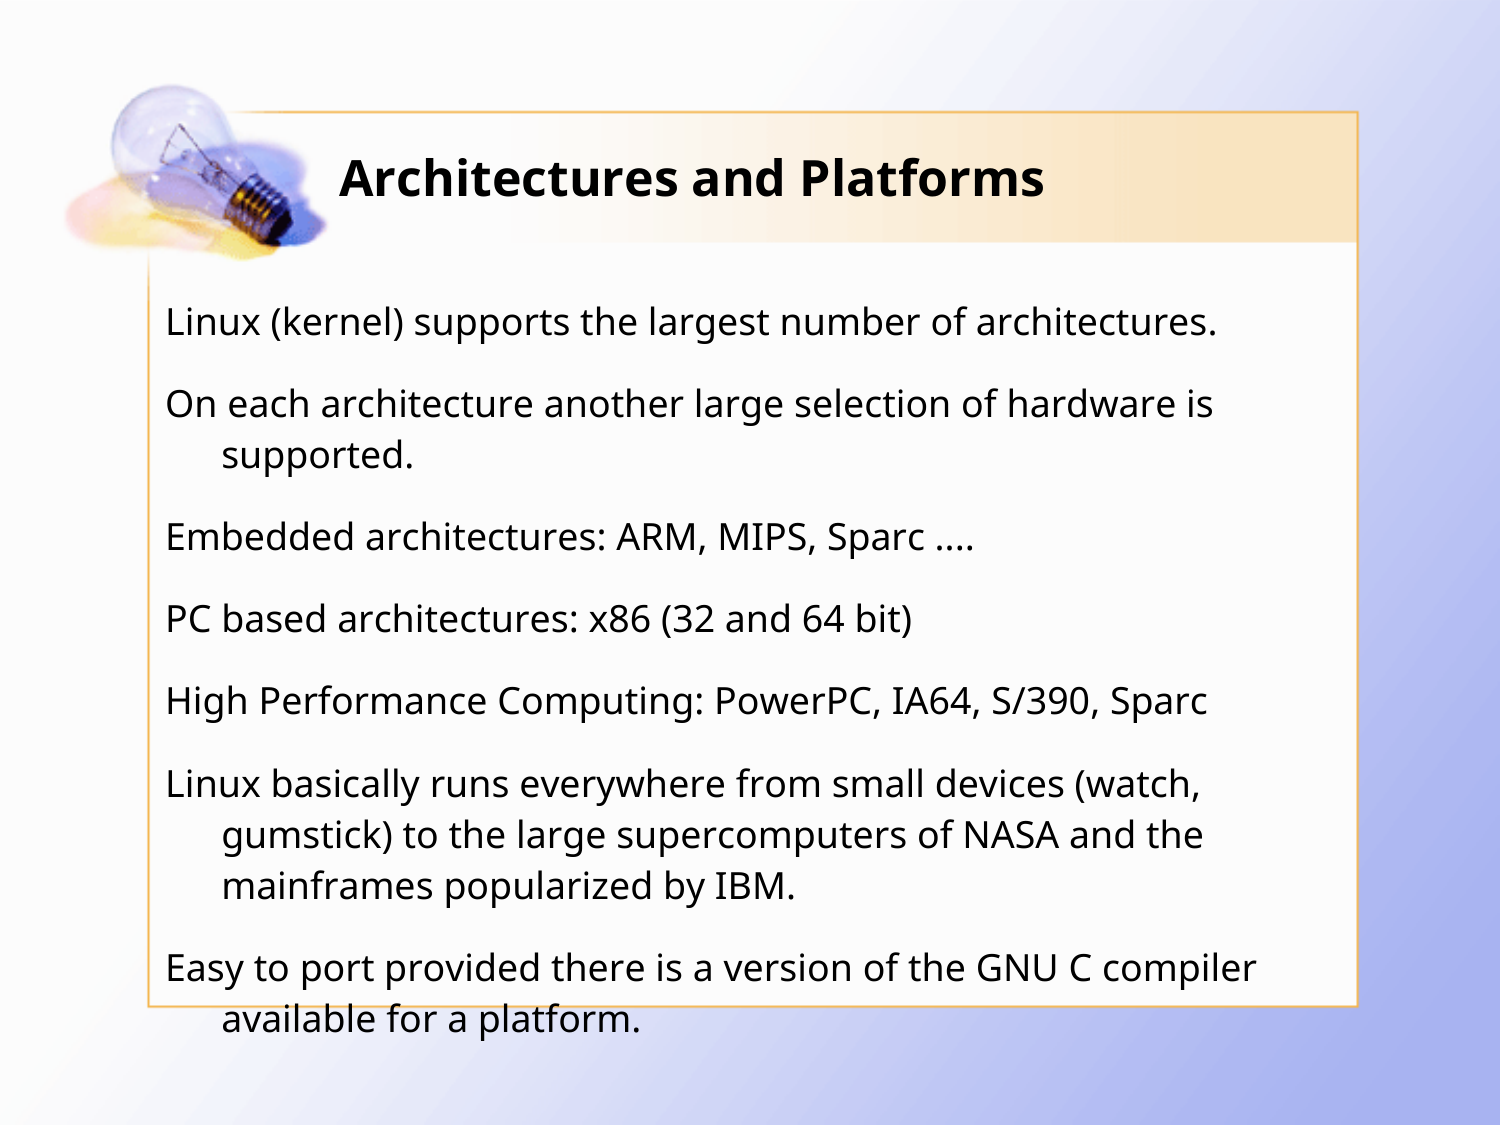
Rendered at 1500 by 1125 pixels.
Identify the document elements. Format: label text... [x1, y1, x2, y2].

picture [0, 0, 1500, 1125]
list Linux (kernel) supports the largest number of architectures. On each architecture another large selection of hardware is supported. Embedded architectures: ARM, MIPS, Sparc .... PC based architectures: x86 (32 and 64 bit) High Performance Computing: PowerPC, IA64, S/390, Sparc Linux basically runs everywhere from small devices (watch, gumstick) to the large supercomputers of NASA and the mainframes popularized by IBM. Easy to port provided there is a version of the GNU C compiler available for a platform. [150, 287, 1351, 988]
title Architectures and Platforms [324, 134, 1275, 223]
